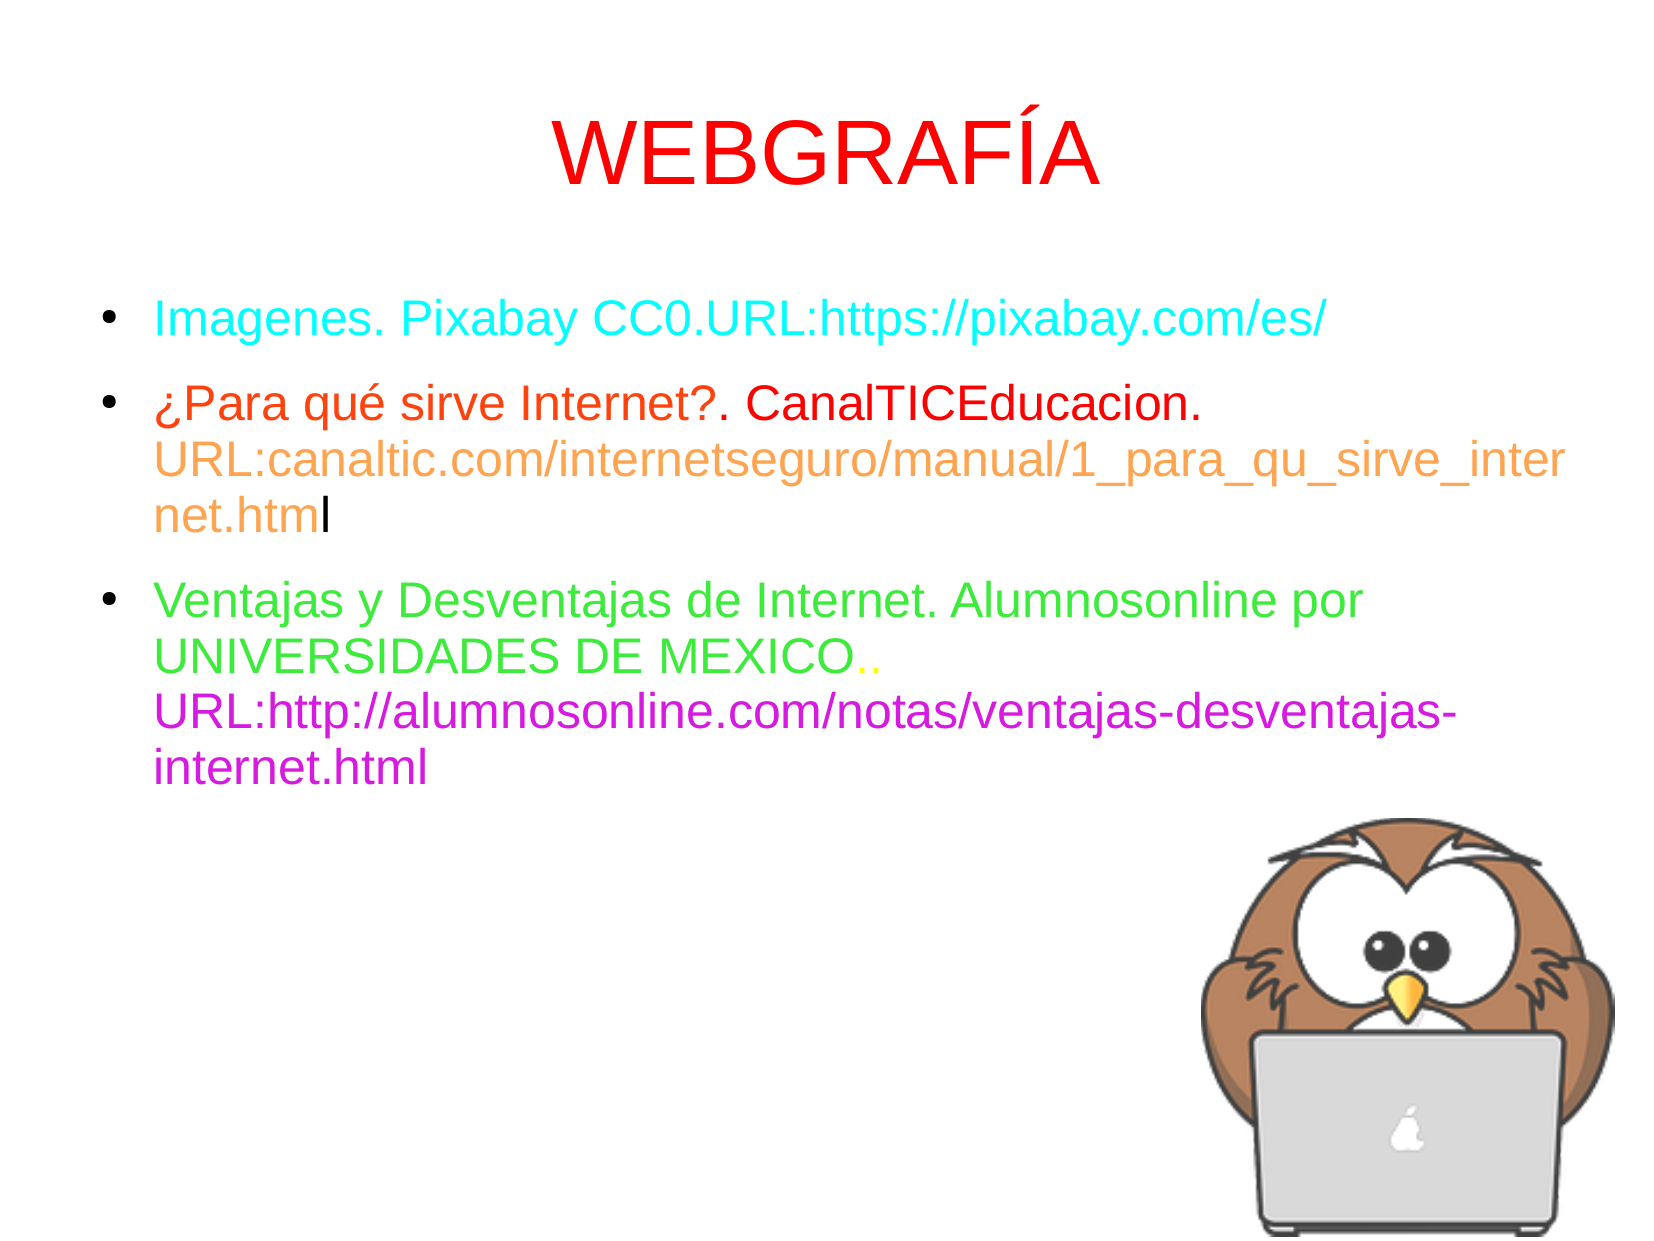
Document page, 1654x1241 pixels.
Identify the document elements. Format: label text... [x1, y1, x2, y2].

picture [1201, 818, 1615, 1237]
title WEBGRAFÍA [82, 49, 1571, 257]
list Imagenes. Pixabay CC0.URL:https://pixabay.com/es/ ¿Para qué sirve Internet?. CanalTICEducacion. URL:canaltic.com/internetseguro/manual/1_para_qu_sirve_internet.html Ventajas y Desventajas de Internet. Alumnosonline por UNIVERSIDADES DE MEXICO.. URL:http://alumnosonline.com/notas/ventajas-desventajas-internet.html [82, 290, 1571, 1010]
